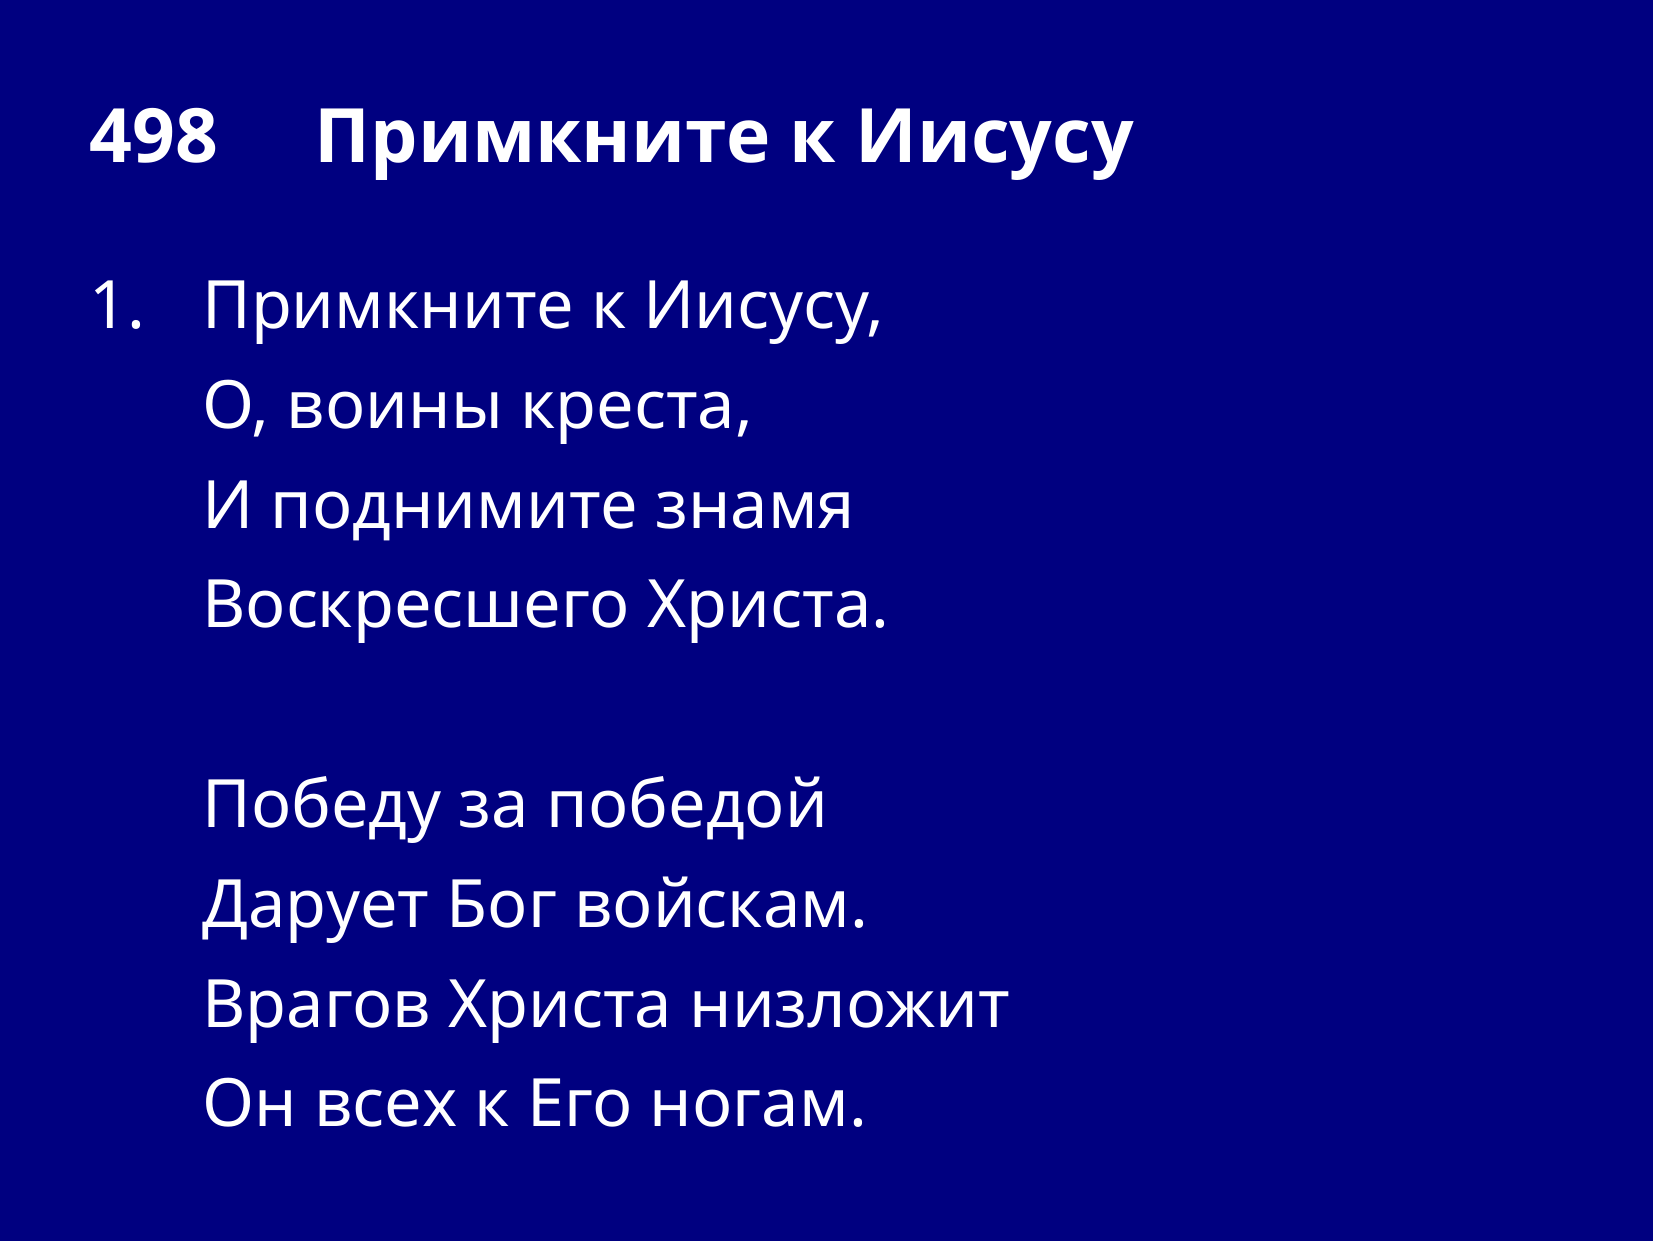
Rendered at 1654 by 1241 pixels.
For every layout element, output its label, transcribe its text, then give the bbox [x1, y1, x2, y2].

text_box 1. Примкните к Иисусу, О, воины креста, И поднимите знамя Воскресшего Христа. Победу за победой Дарует Бог войскам. Врагов Христа низложит Он всех к Его ногам. [75, 188, 1576, 1163]
text_box 498 Примкните к Иисусу [75, 75, 1576, 188]
